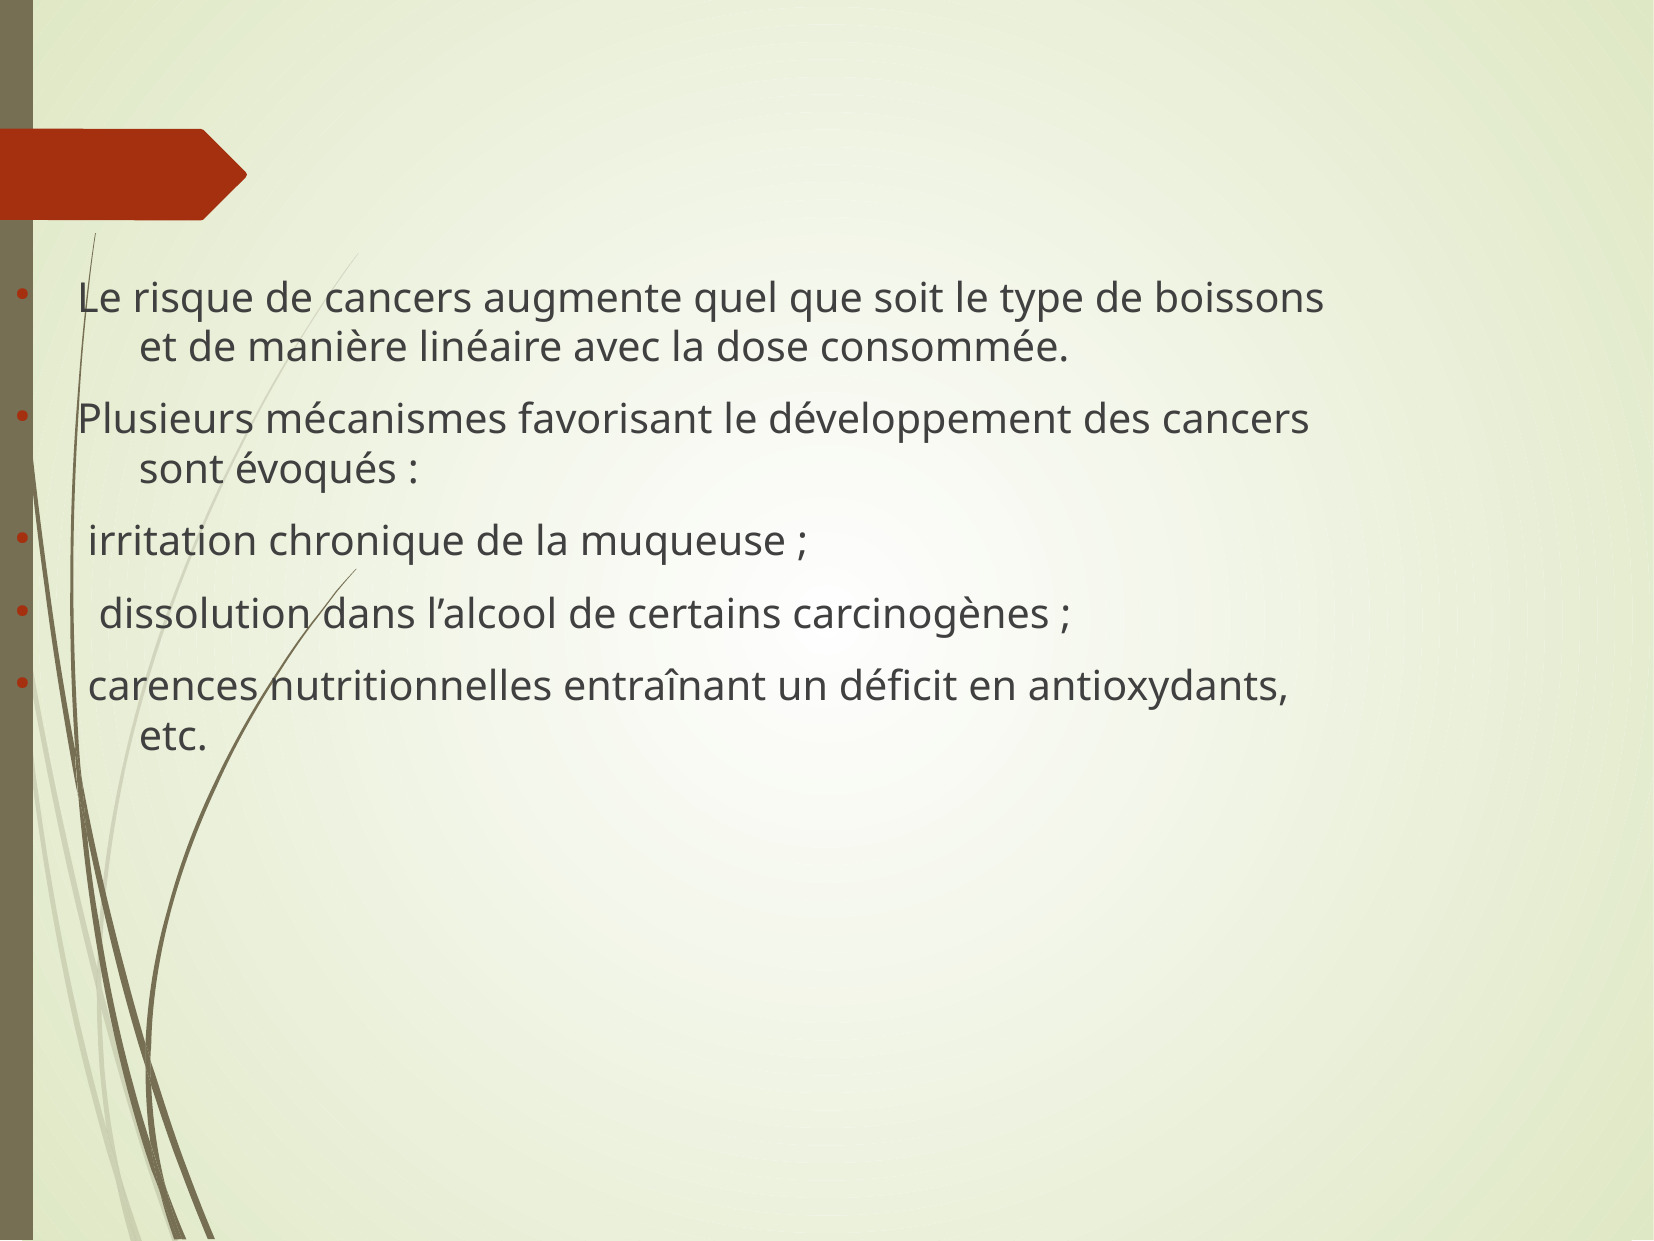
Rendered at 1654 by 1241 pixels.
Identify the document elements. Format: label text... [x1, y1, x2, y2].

list Le risque de cancers augmente quel que soit le type de boissons et de manière linéaire avec la dose consommée. Plusieurs mécanismes favorisant le développement des cancers sont évoqués : irritation chronique de la muqueuse ; dissolution dans l’alcool de certains carcinogènes ; carences nutritionnelles entraînant un déficit en antioxydants, etc. [0, 263, 1351, 1167]
